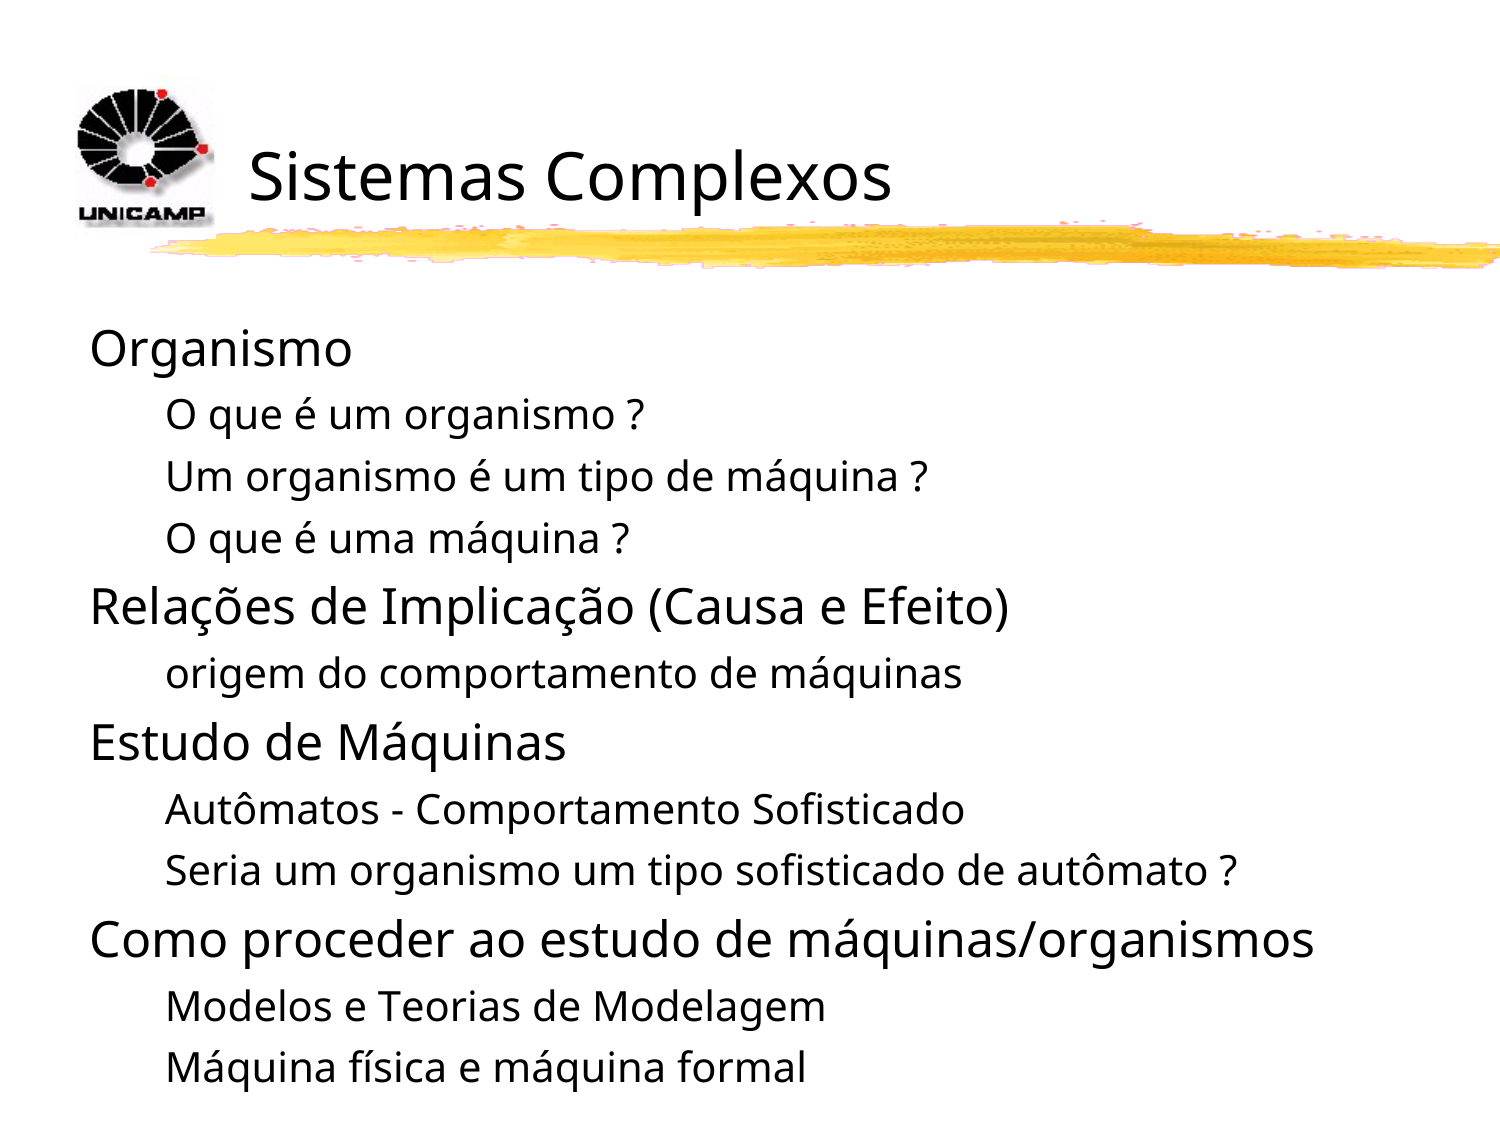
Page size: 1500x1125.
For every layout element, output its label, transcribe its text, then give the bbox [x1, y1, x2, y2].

picture [75, 74, 1500, 279]
list Organismo O que é um organismo ? Um organismo é um tipo de máquina ? O que é uma máquina ? Relações de Implicação (Causa e Efeito) origem do comportamento de máquinas Estudo de Máquinas Autômatos - Comportamento Sofisticado Seria um organismo um tipo sofisticado de autômato ? Como proceder ao estudo de máquinas/organismos Modelos e Teorias de Modelagem Máquina física e máquina formal [74, 309, 1417, 994]
title Sistemas Complexos [233, 37, 1434, 225]
